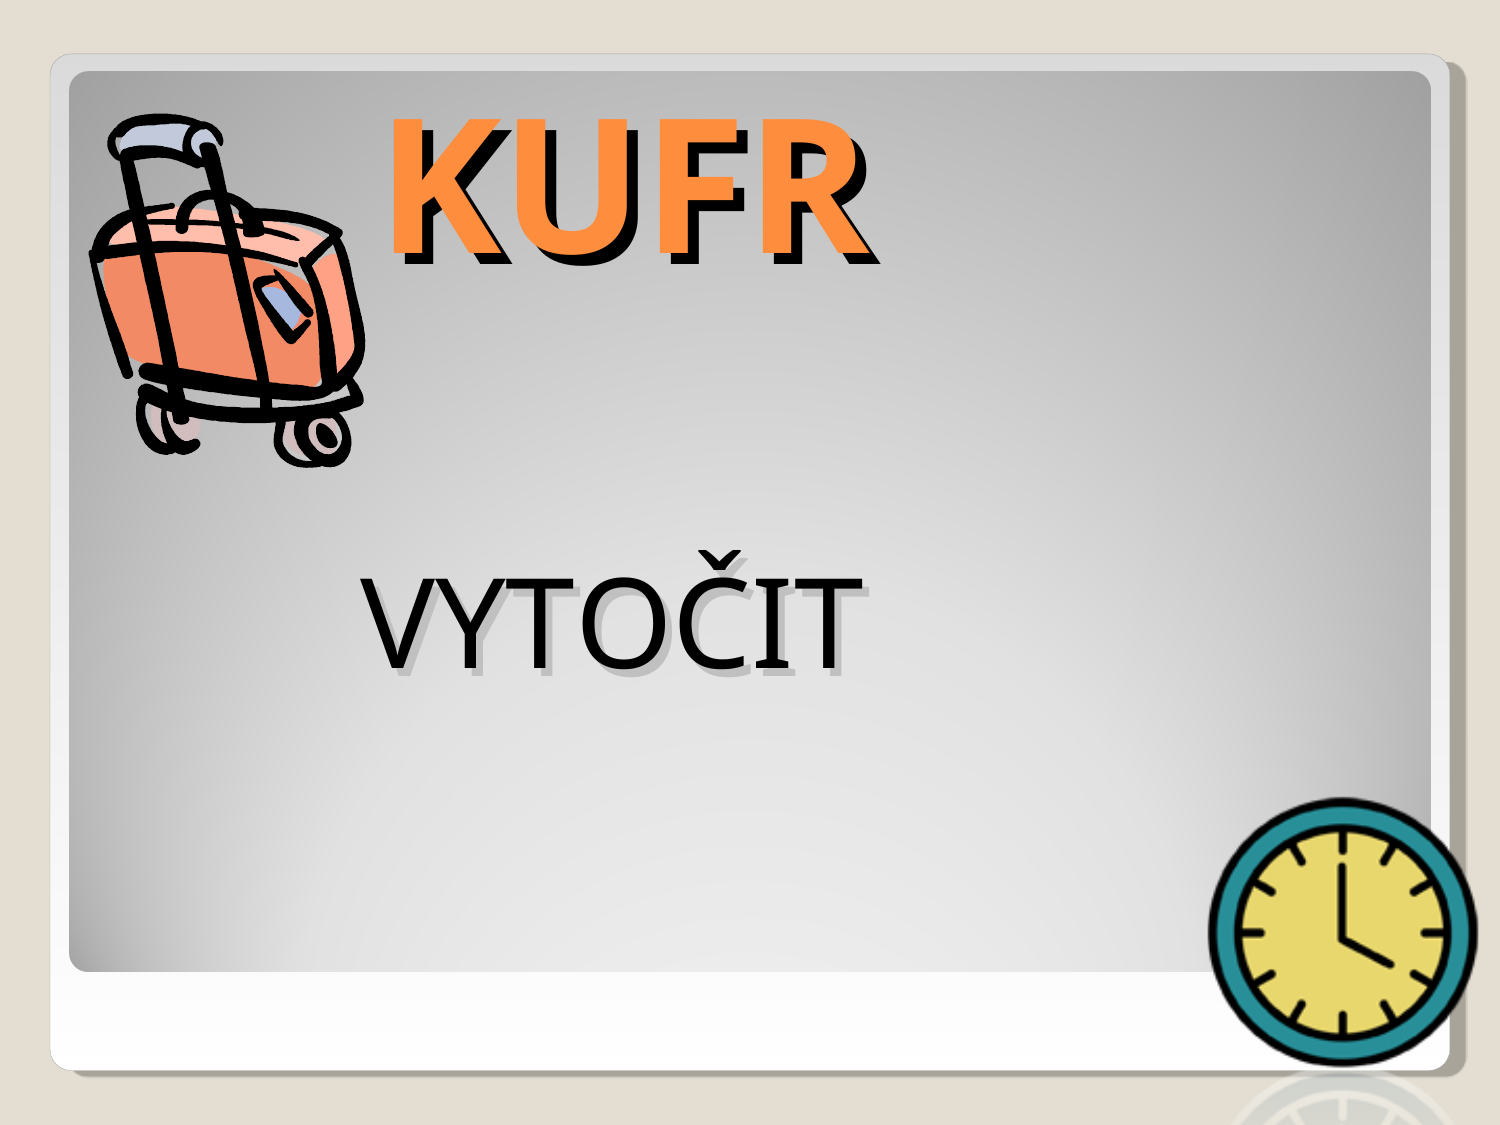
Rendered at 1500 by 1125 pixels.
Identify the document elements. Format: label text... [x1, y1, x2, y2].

text_box VYTOČIT [107, 536, 1117, 780]
picture [69, 71, 1500, 1125]
text_box KUFR [362, 54, 1379, 362]
